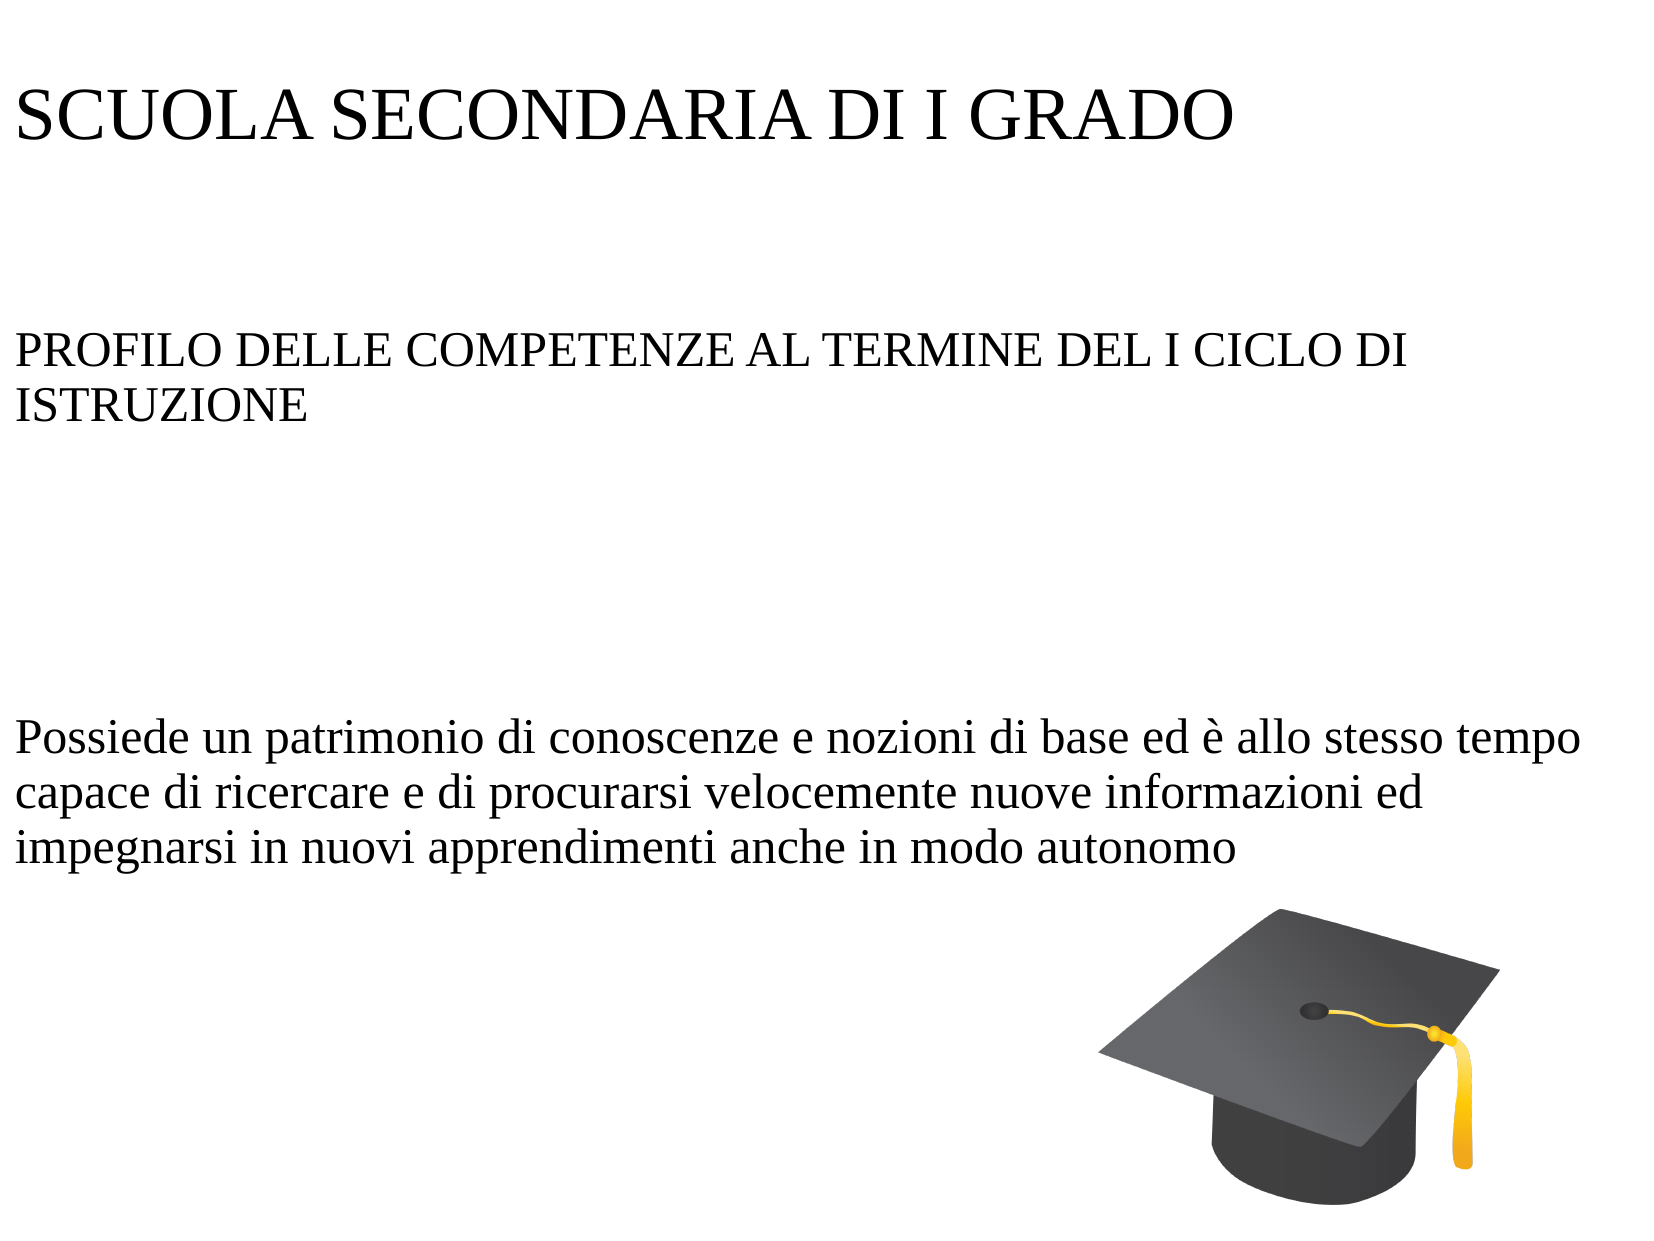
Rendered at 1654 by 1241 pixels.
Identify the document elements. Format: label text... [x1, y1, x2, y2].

picture [1098, 909, 1500, 1205]
text_box SCUOLA SECONDARIA DI I GRADO PROFILO DELLE COMPETENZE AL TERMINE DEL I CICLO DI ISTRUZIONE Possiede un patrimonio di conoscenze e nozioni di base ed è allo stesso tempo capace di ricercare e di procurarsi velocemente nuove informazioni ed impegnarsi in nuovi apprendimenti anche in modo autonomo [0, 23, 1654, 893]
